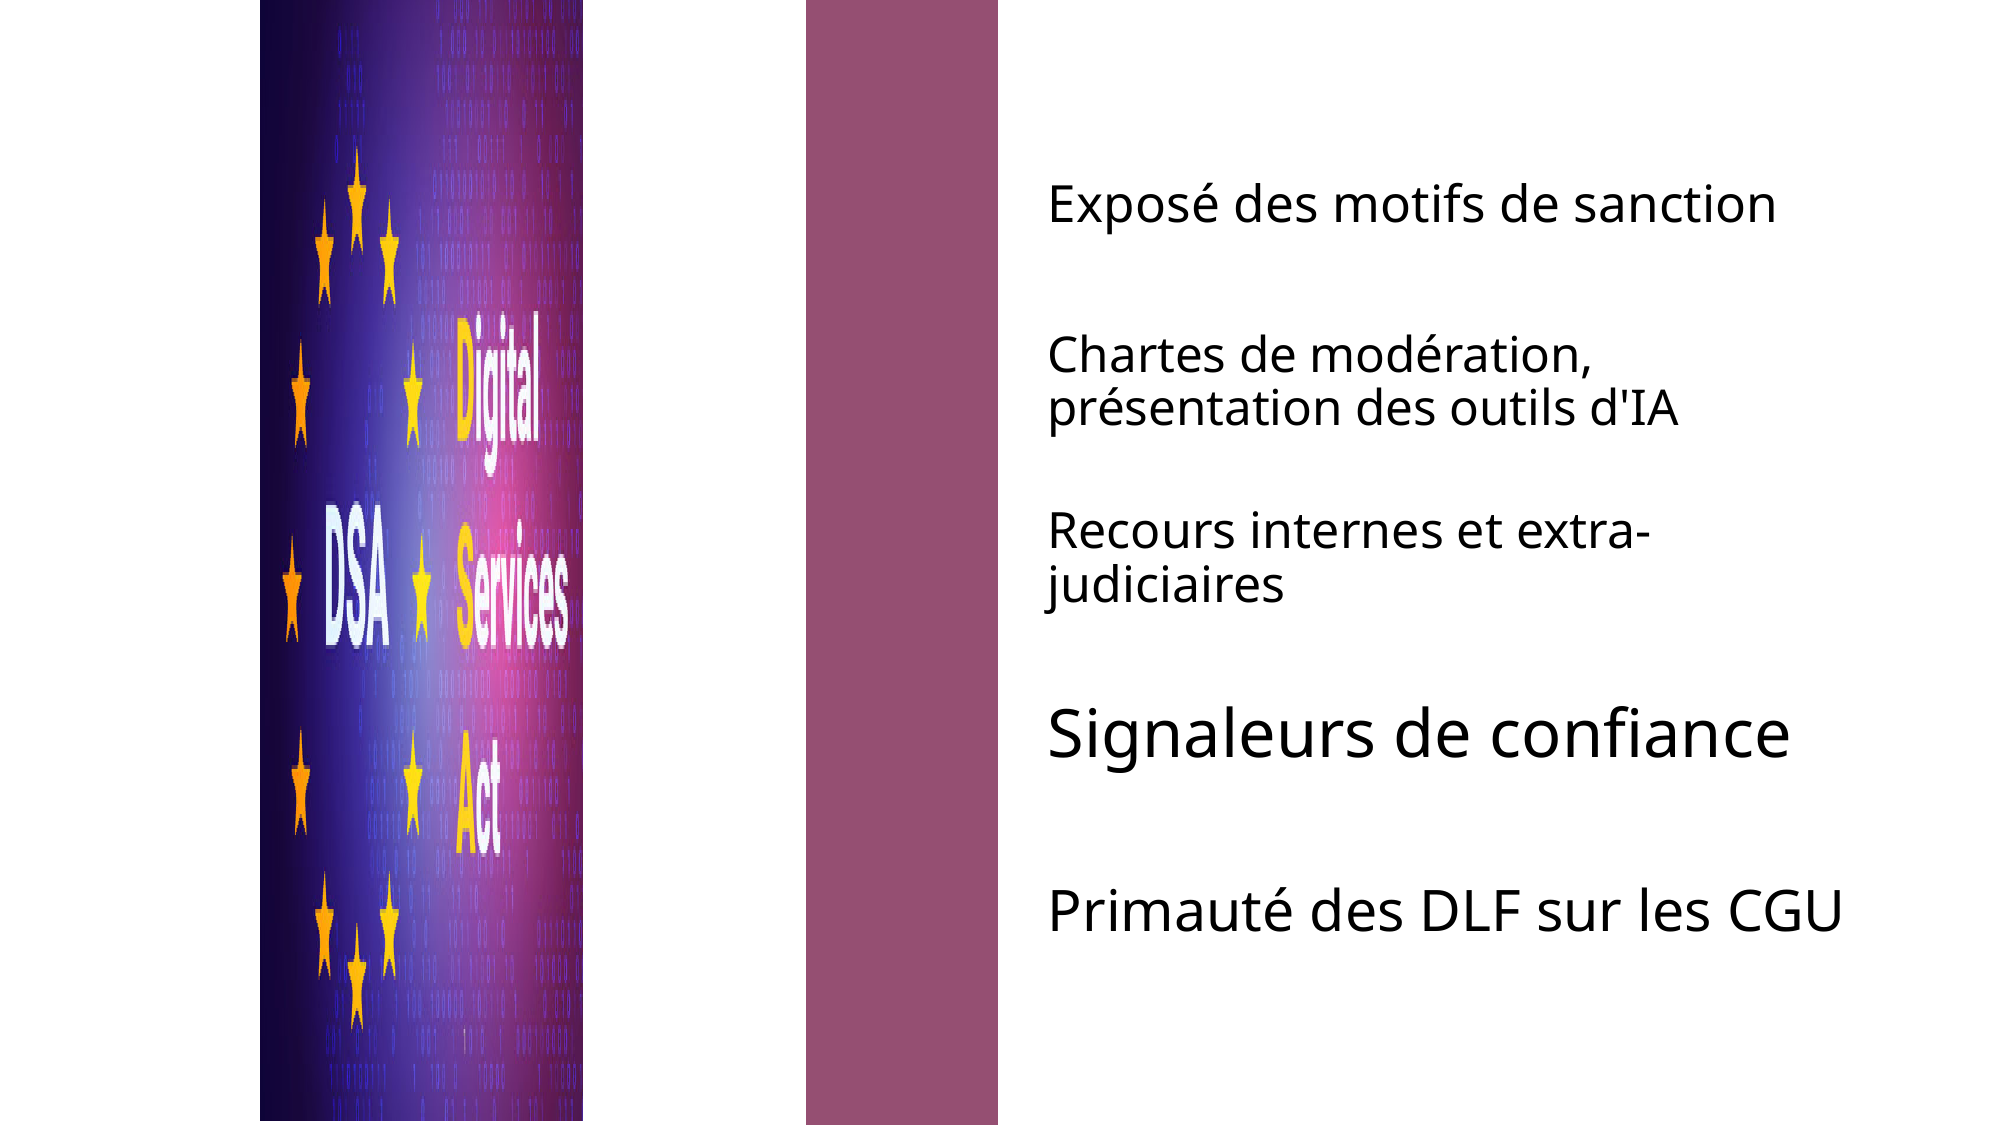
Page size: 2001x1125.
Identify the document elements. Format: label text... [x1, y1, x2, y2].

list Signaleurs de confiance [1032, 674, 1821, 799]
list Primauté des DLF sur les CGU [1032, 850, 1896, 975]
picture [18, 0, 825, 1121]
list Chartes de modération, présentation des outils d'IA [1032, 320, 1821, 445]
list Exposé des motifs de sanction [1032, 144, 1821, 269]
list Recours internes et extra-judiciaires [1032, 497, 1821, 622]
